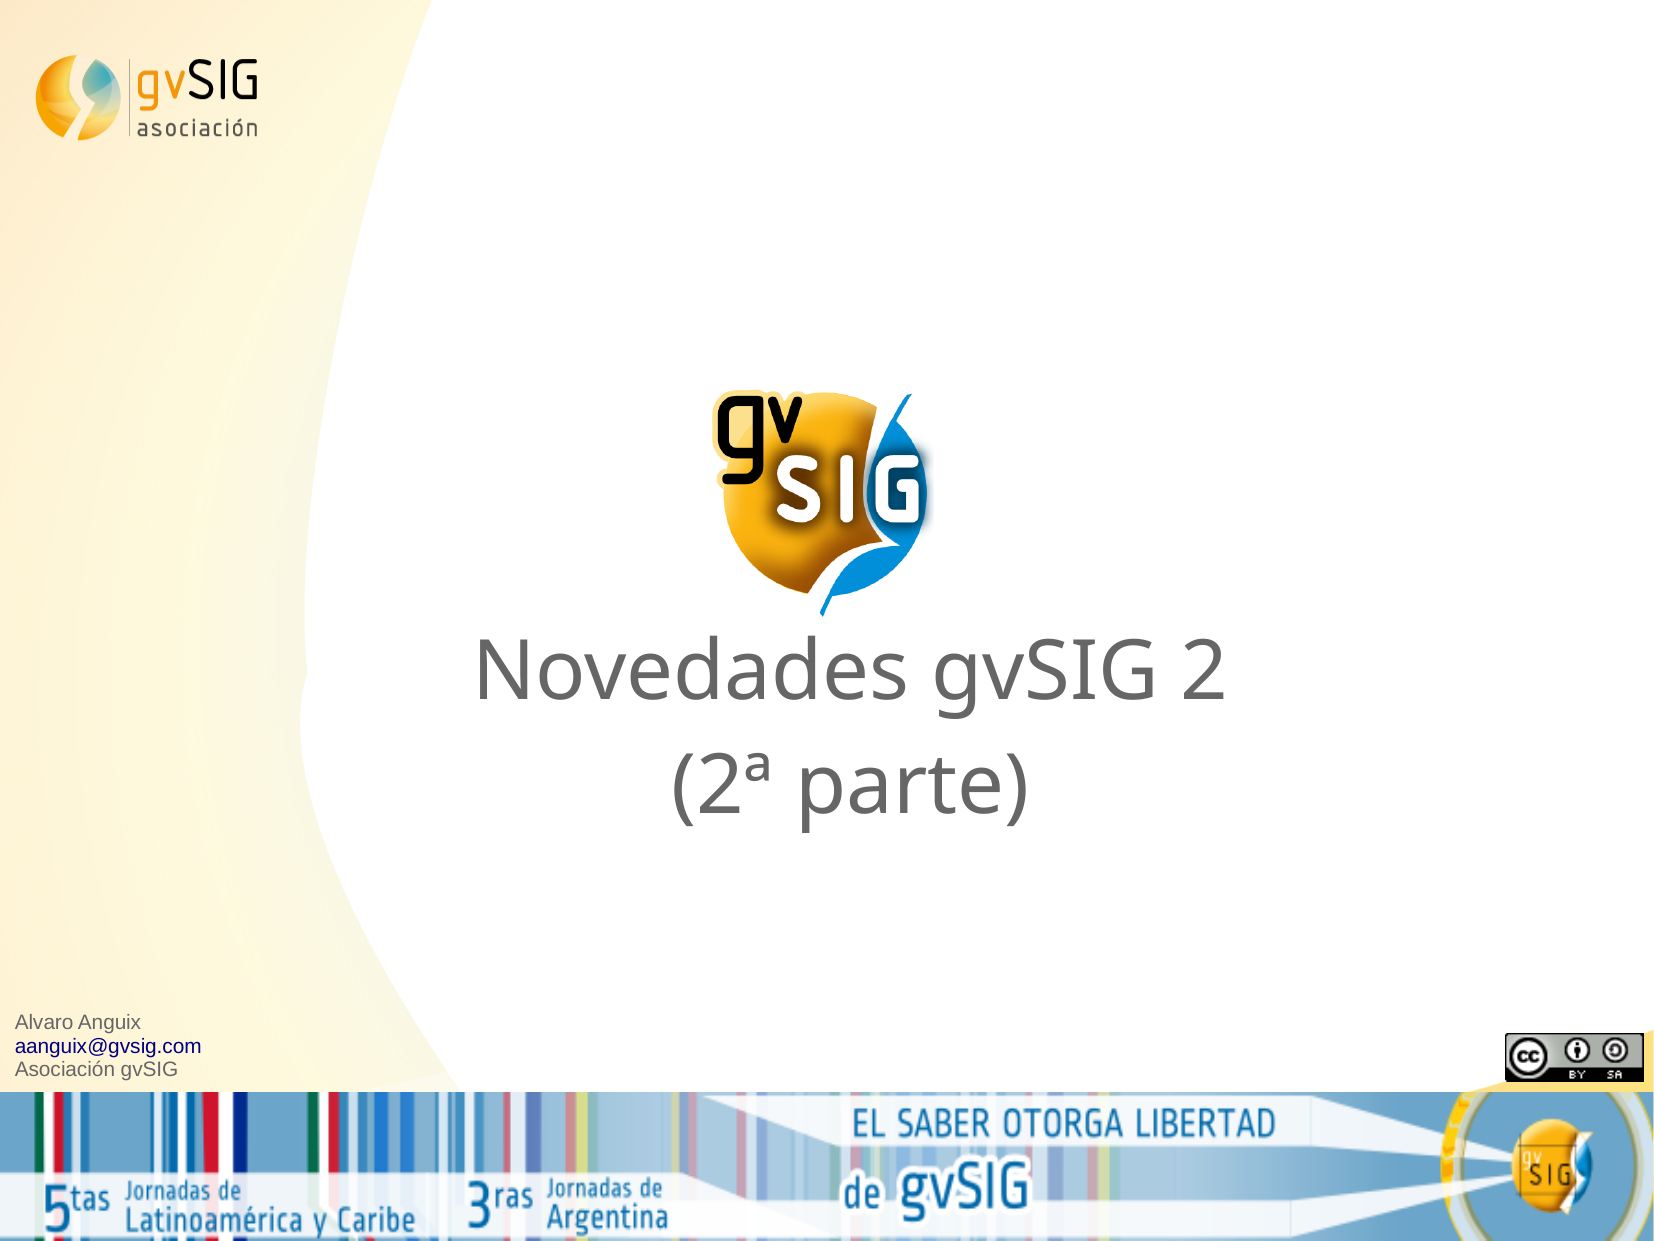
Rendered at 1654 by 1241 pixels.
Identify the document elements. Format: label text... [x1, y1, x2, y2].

picture [0, 0, 1654, 1241]
text_box Alvaro Anguix aanguix@gvsig.com Asociación gvSIG [0, 1003, 355, 1090]
title Novedades gvSIG 2 (2ª parte) [135, 621, 1566, 829]
